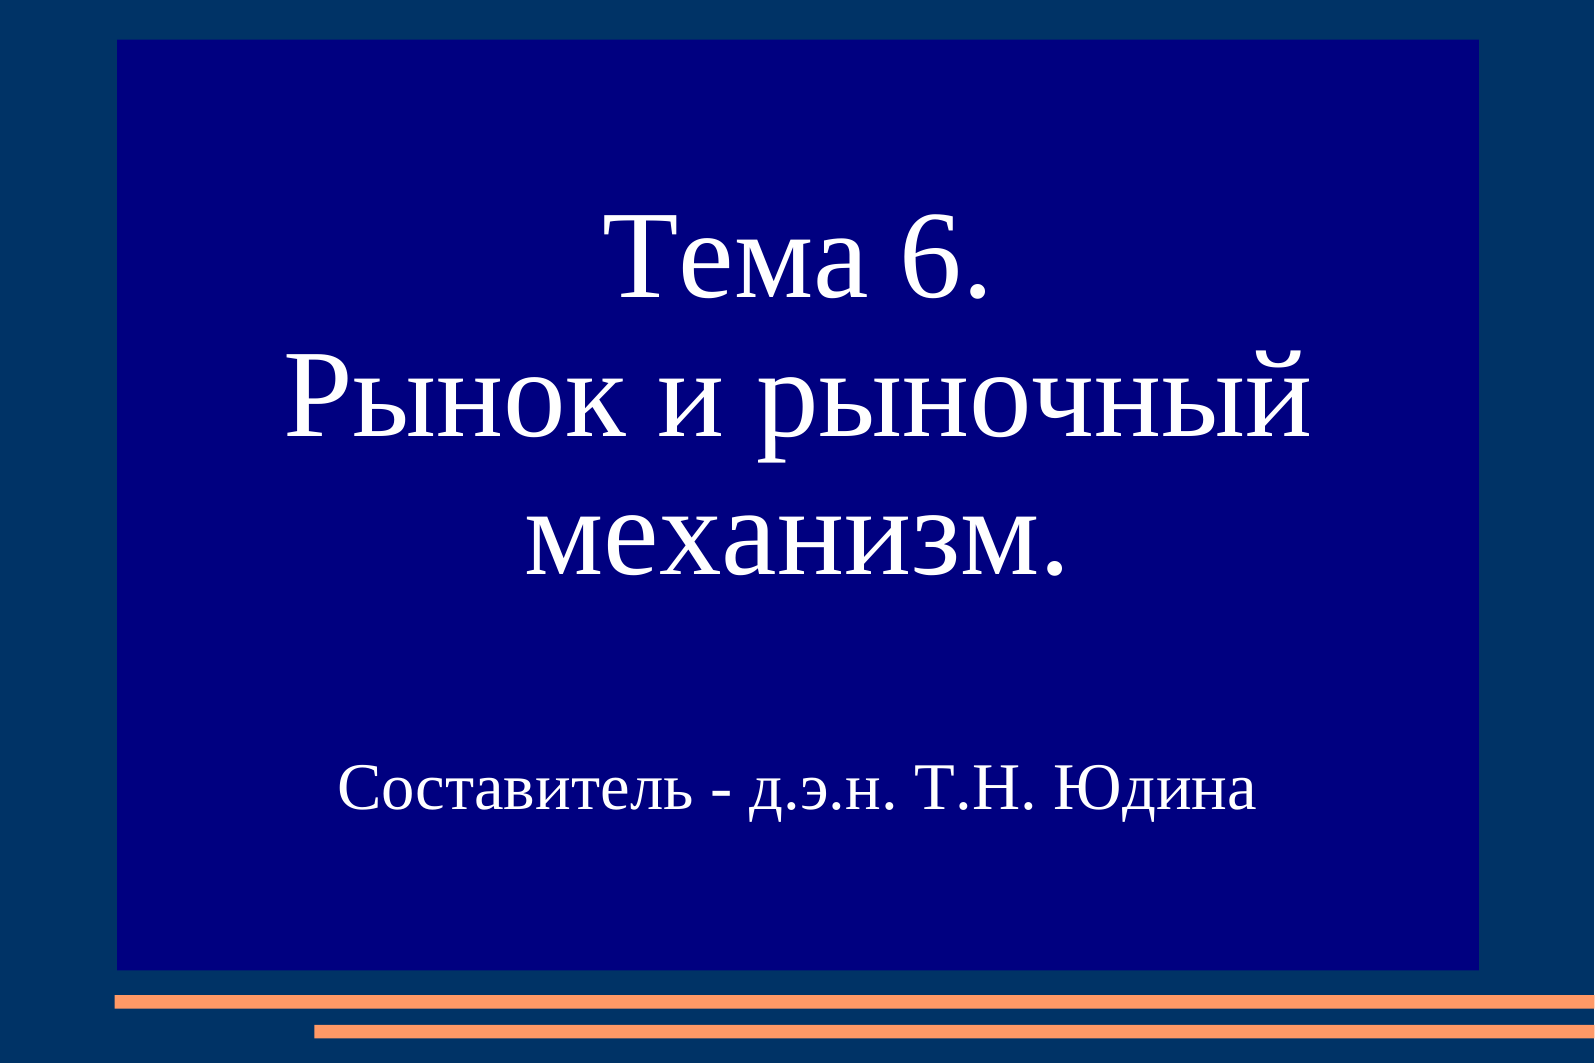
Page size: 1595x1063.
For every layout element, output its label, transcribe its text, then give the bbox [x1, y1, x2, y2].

subtitle Тема 6. Рынок и рыночный механизм. Составитель - д.э.н. Т.Н. Юдина [117, 39, 1479, 971]
